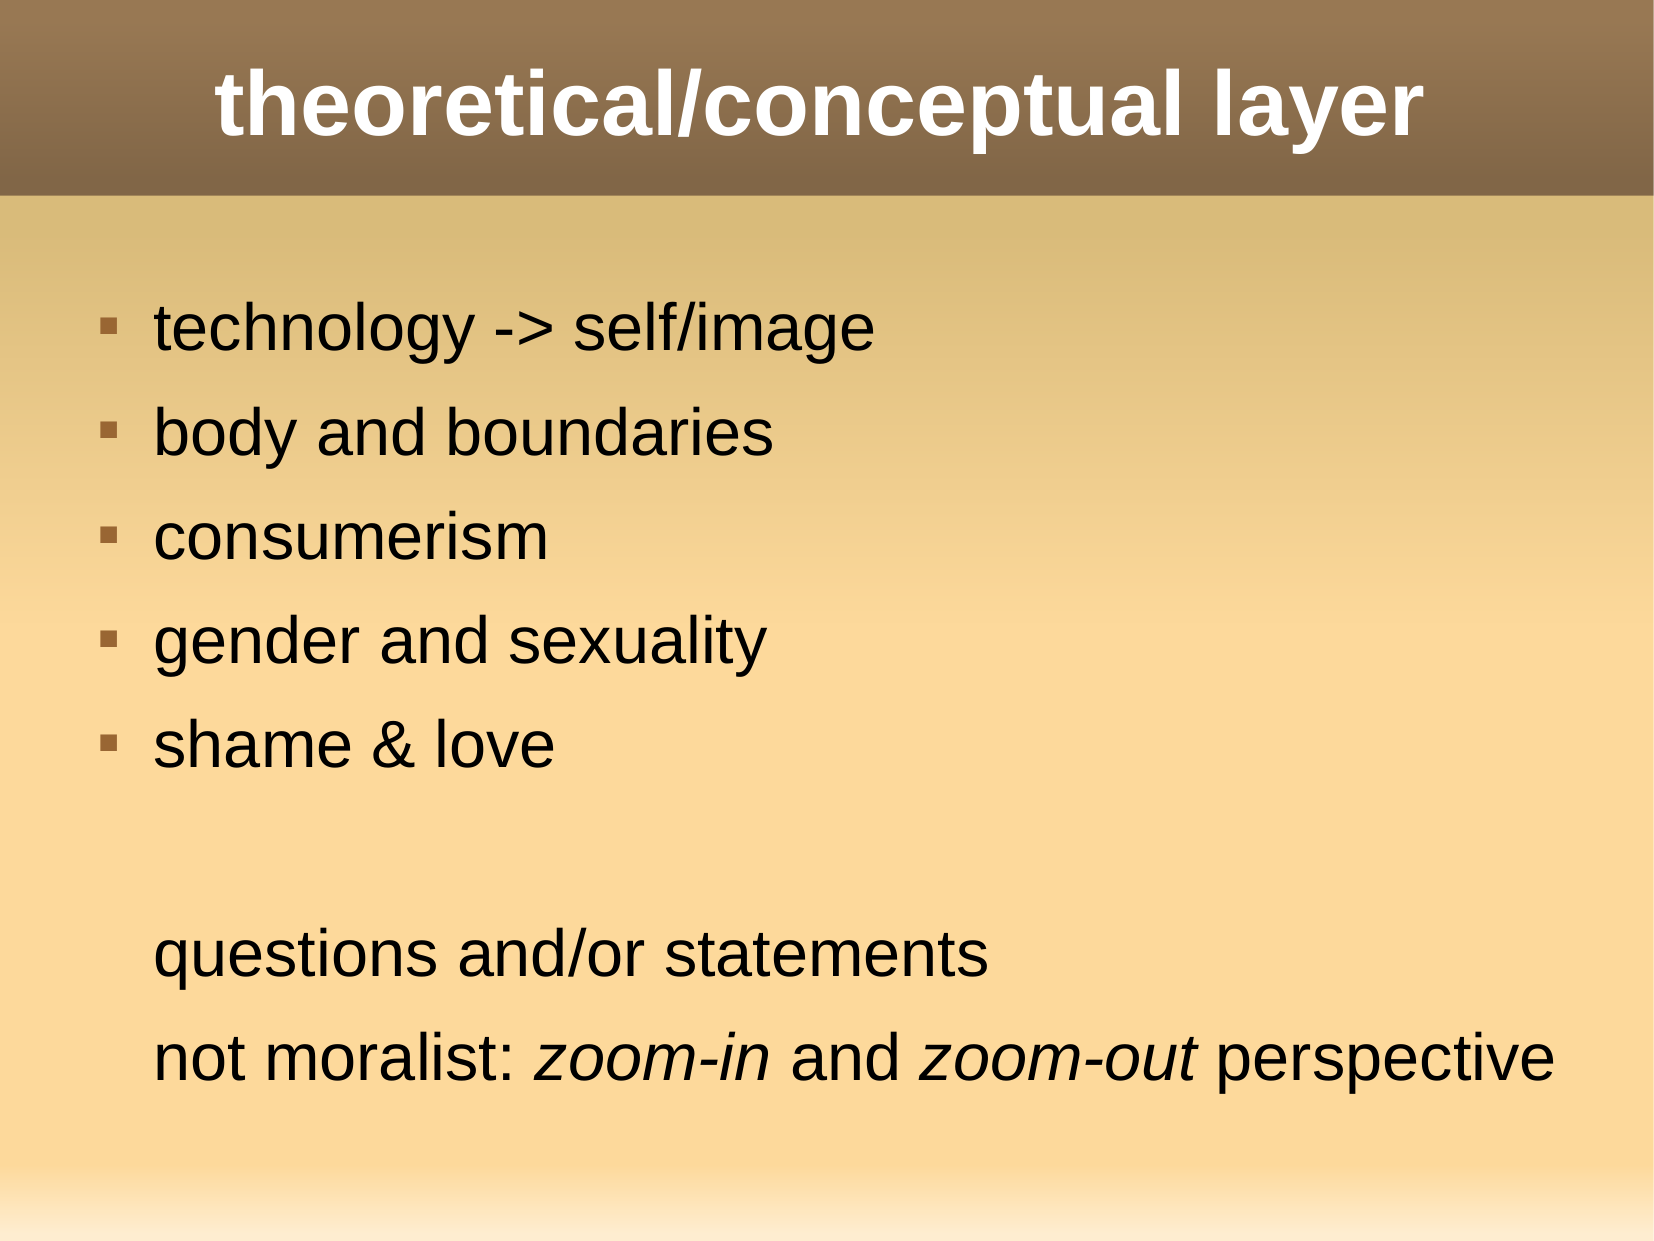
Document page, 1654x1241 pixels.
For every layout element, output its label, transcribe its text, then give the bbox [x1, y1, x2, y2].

picture [0, 0, 1654, 1241]
list technology -> self/image body and boundaries consumerism gender and sexuality shame & love questions and/or statements not moralist: zoom-in and zoom-out perspective [82, 290, 1571, 1095]
title theoretical/conceptual layer [76, 7, 1565, 200]
